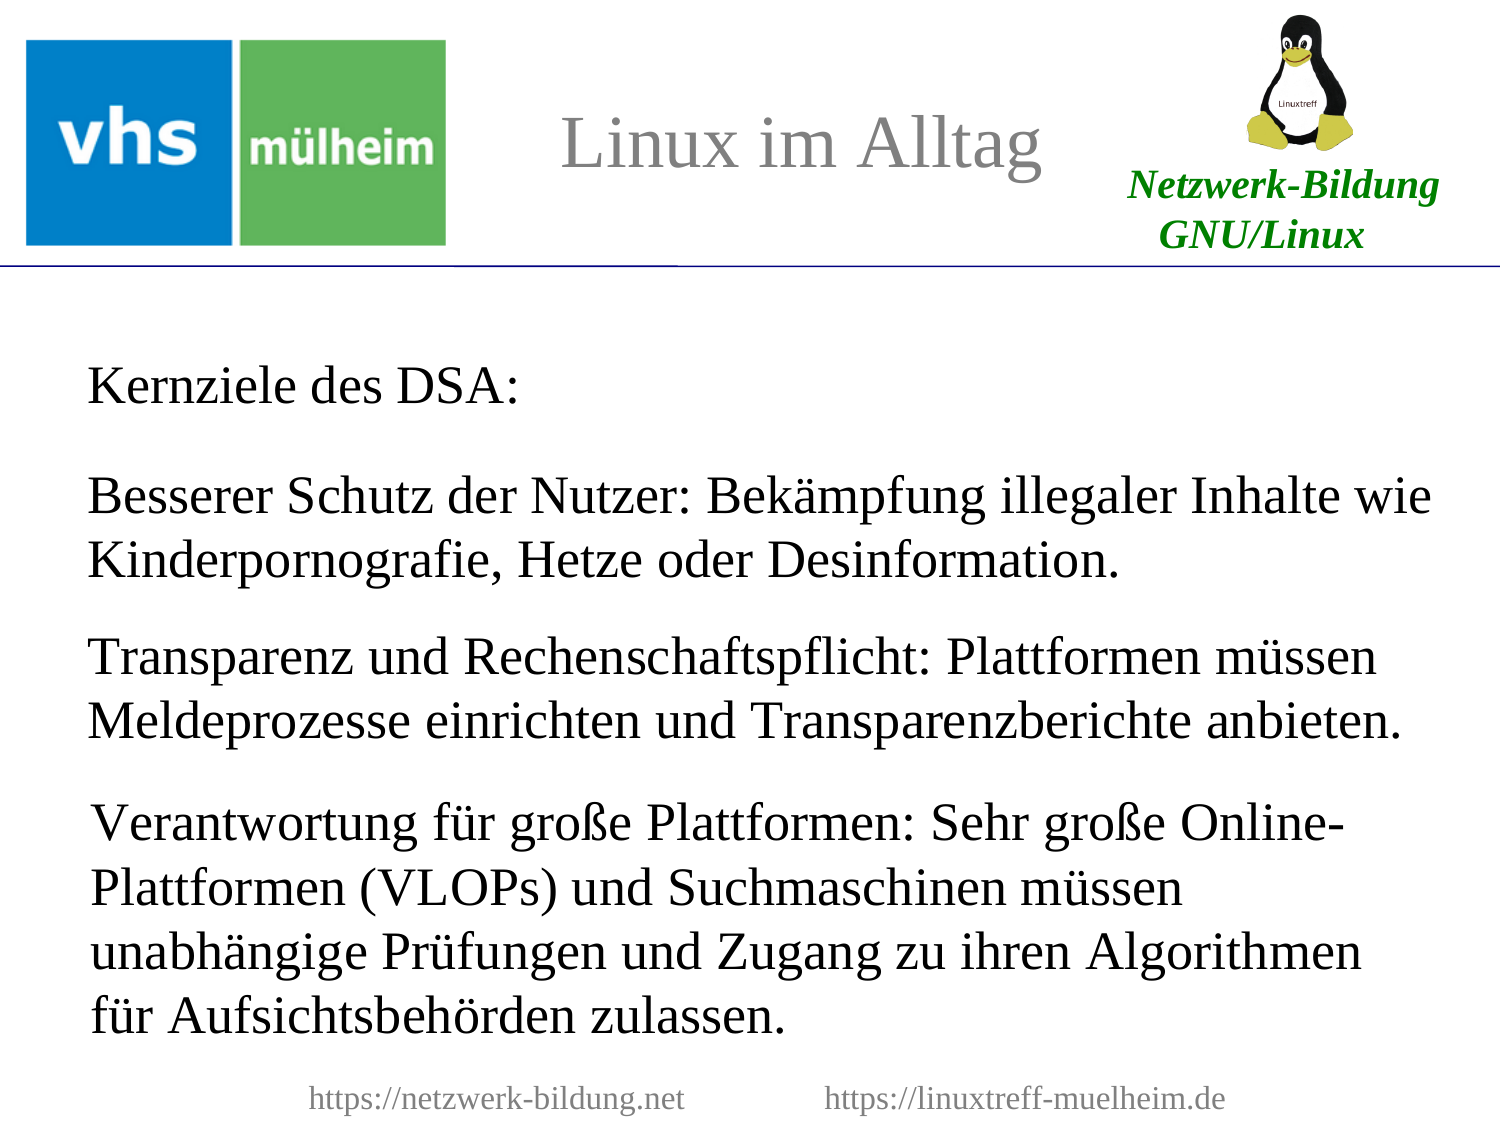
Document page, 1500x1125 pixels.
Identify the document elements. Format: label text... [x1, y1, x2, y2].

text_box Netzwerk-Bildung GNU/Linux [1112, 151, 1467, 267]
text_box https://netzwerk-bildung.net https://linuxtreff-muelheim.de [34, 1070, 1500, 1125]
picture [1246, 13, 1353, 152]
text_box Transparenz und Rechenschaftspflicht: Plattformen müssen Meldeprozesse einrichten und Transparenzberichte anbieten. [72, 615, 1465, 760]
text_box Verantwortung für große Plattformen: Sehr große Online-Plattformen (VLOPs) und Suchmaschinen müssen unabhängige Prüfungen und Zugang zu ihren Algorithmen für Aufsichtsbehörden zulassen. [75, 781, 1452, 1054]
picture [14, 32, 461, 254]
text_box Linux im Alltag [525, 88, 1079, 195]
text_box Kernziele des DSA: Besserer Schutz der Nutzer: Bekämpfung illegaler Inhalte wie Kinderpornografie, Hetze oder Desinformation. [72, 344, 1464, 598]
